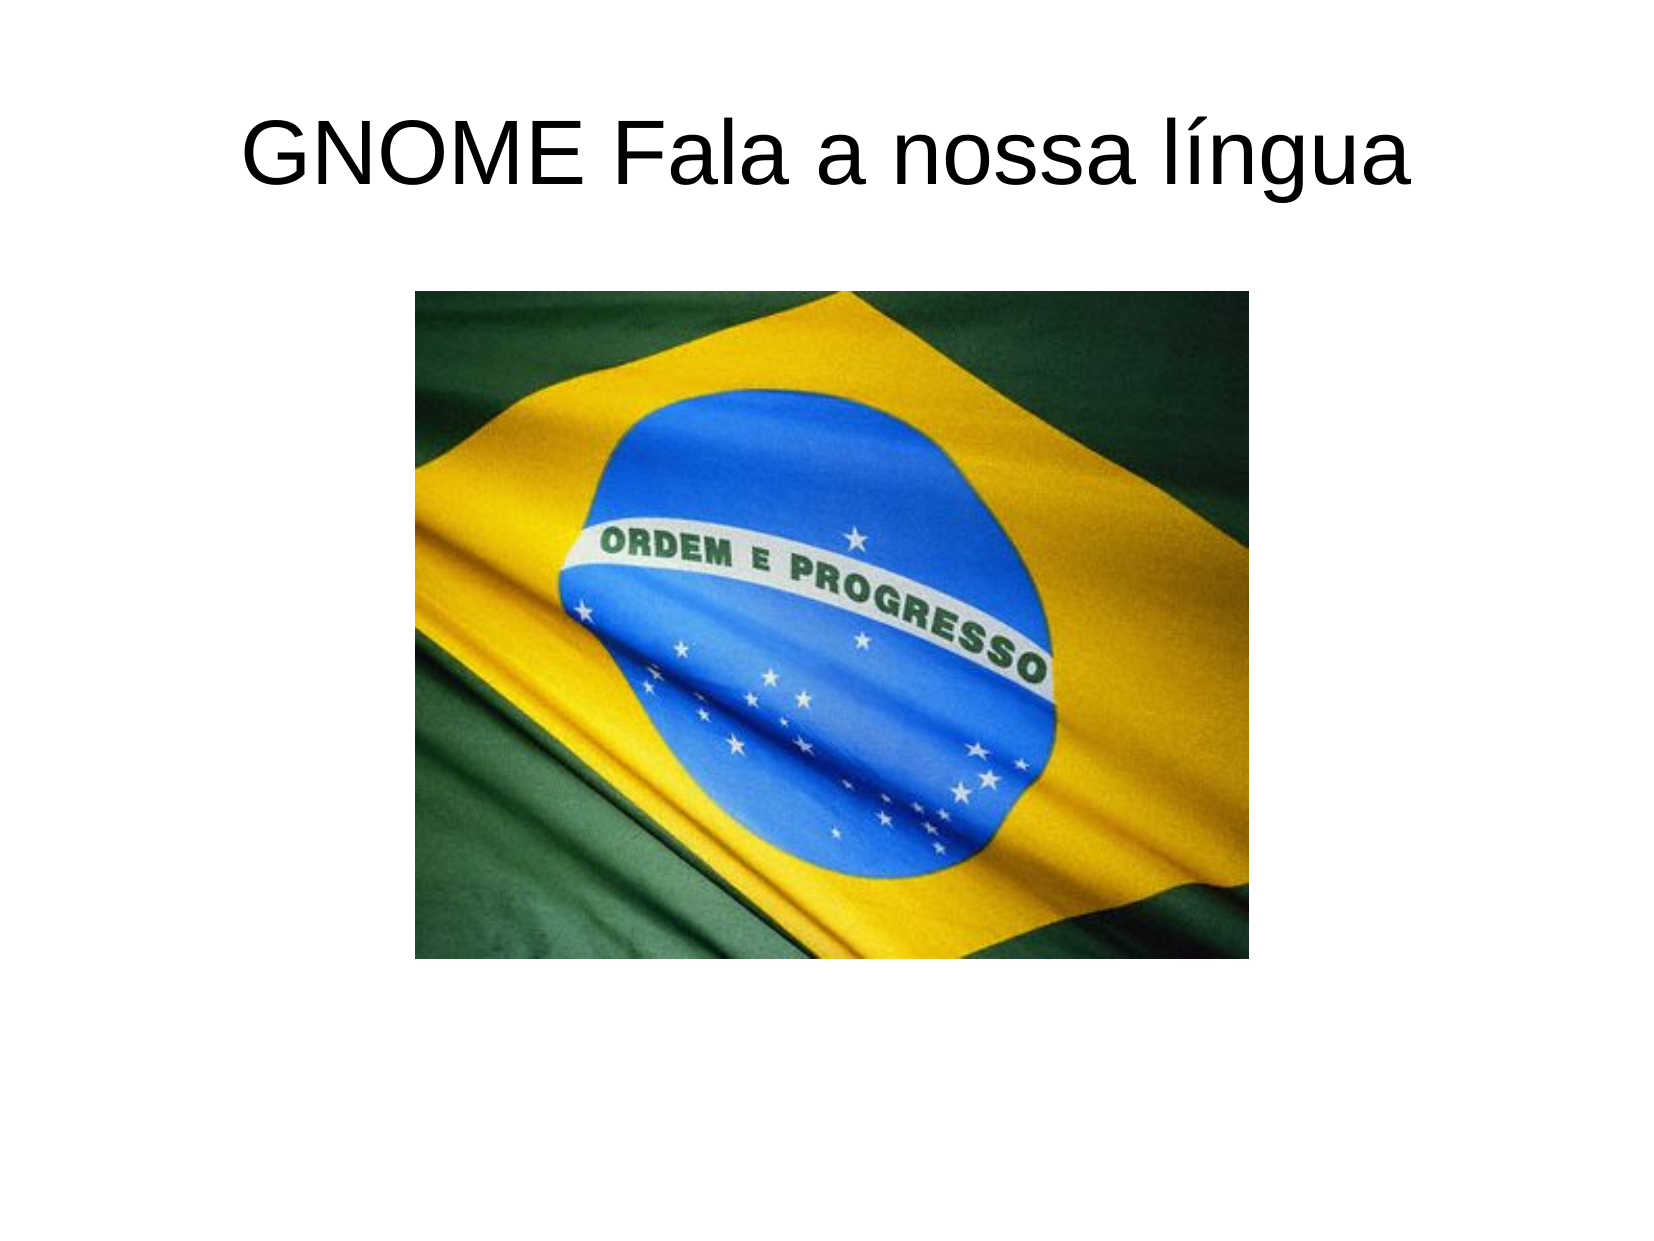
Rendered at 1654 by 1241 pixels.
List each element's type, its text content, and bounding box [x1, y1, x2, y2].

picture [415, 291, 1249, 959]
title GNOME Fala a nossa língua [82, 56, 1571, 250]
